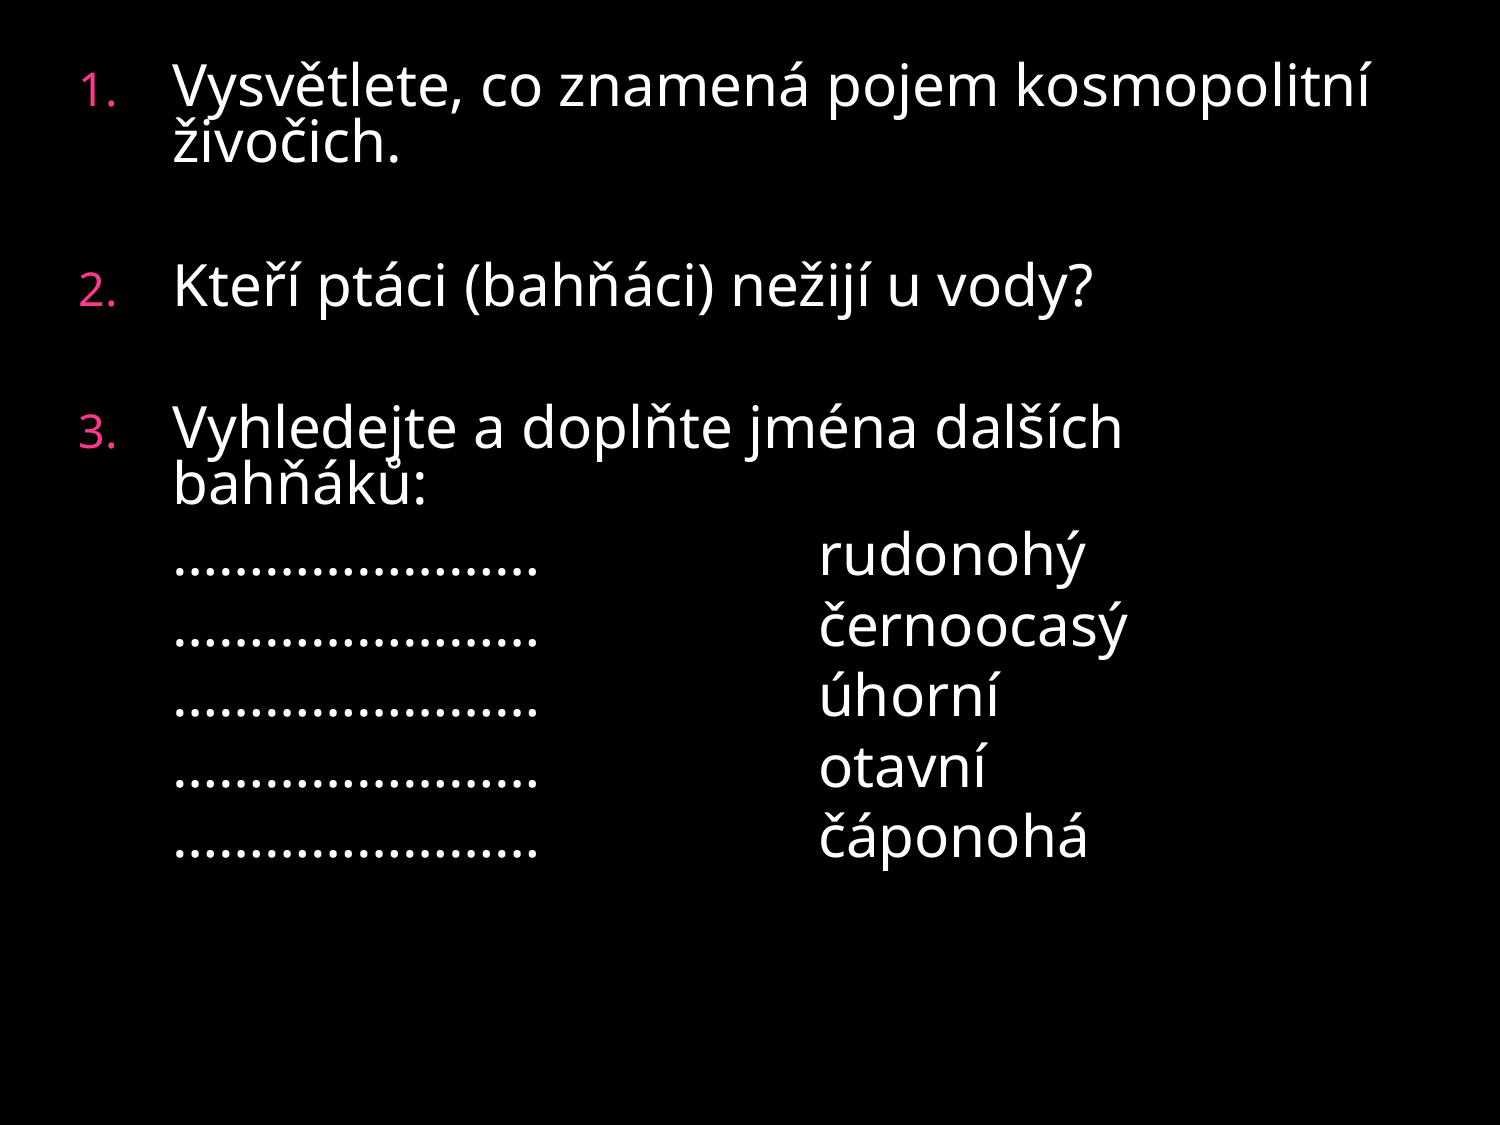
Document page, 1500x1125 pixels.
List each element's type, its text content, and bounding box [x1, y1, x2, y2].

list Vysvětlete, co znamená pojem kosmopolitní živočich. Kteří ptáci (bahňáci) nežijí u vody? Vyhledejte a doplňte jména dalších bahňáků: …………………… rudonohý …………………… černoocasý …………………… úhorní …………………… otavní …………………… čáponohá [53, 54, 1404, 894]
